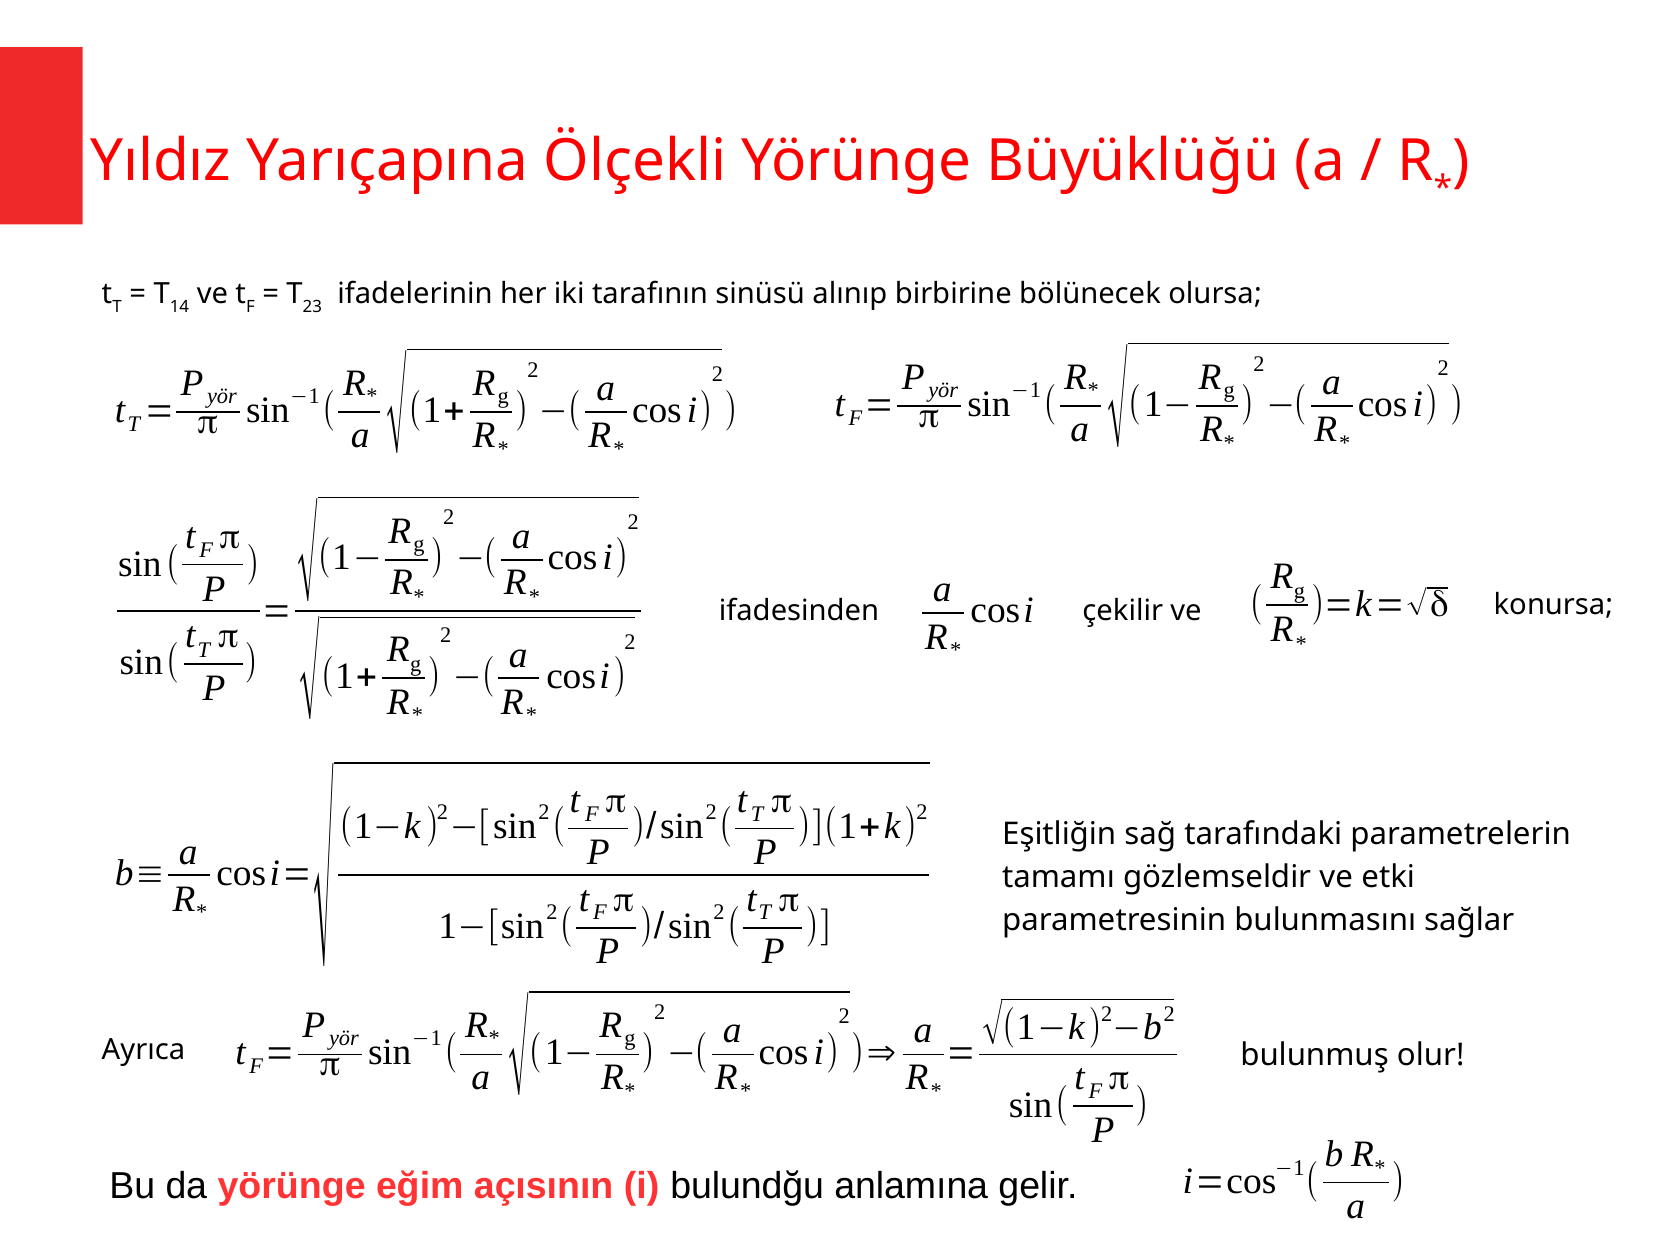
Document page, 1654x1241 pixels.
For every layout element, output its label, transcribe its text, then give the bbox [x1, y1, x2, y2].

chart [914, 568, 1042, 663]
chart [108, 760, 938, 972]
chart [108, 495, 649, 728]
text_box tT = T14 ve tF = T23 ifadelerinin her iki tarafının sinüsü alınıp birbirine bölünecek olursa; [86, 264, 1454, 323]
chart [1243, 556, 1455, 656]
text_box çekilir ve [1061, 582, 1231, 640]
text_box bulunmuş olur! [1225, 1024, 1587, 1078]
text_box Ayrıca [86, 1020, 216, 1072]
title Yıldız Yarıçapına Ölçekli Yörünge Büyüklüğü (a / R*) [90, 85, 1626, 243]
text_box Bu da yörünge eğim açısının (i) bulundğu anlamına gelir. [94, 1157, 1119, 1215]
text_box Eşitliğin sağ tarafındaki parametrelerin tamamı gözlemseldir ve etki parametresinin bulunmasını sağlar [987, 803, 1631, 945]
chart [828, 341, 1470, 456]
text_box ifadesinden [695, 581, 903, 640]
chart [229, 989, 1411, 1227]
chart [108, 347, 743, 462]
text_box konursa; [1468, 576, 1639, 634]
